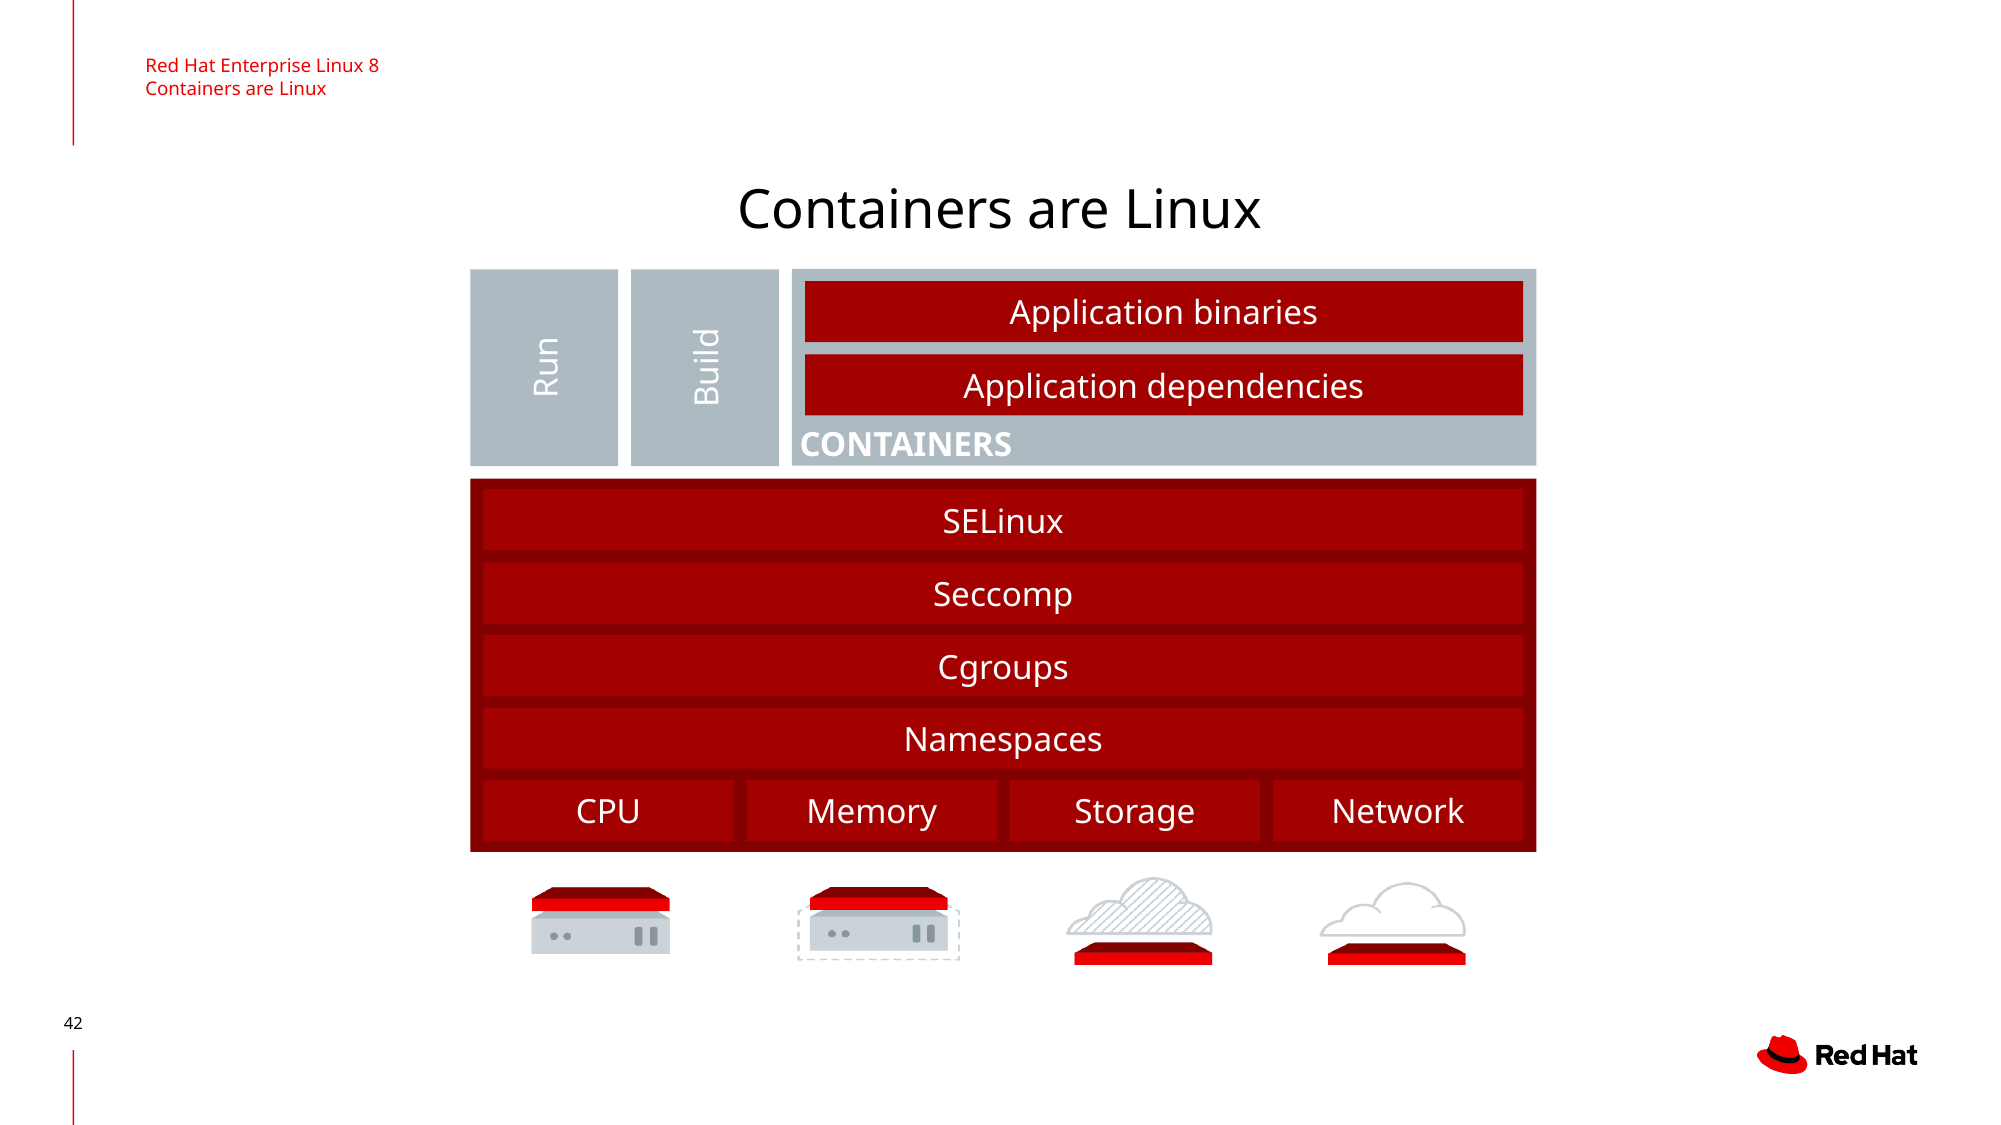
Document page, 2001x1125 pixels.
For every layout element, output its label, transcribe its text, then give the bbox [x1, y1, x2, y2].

text_box SELinux [483, 489, 1524, 551]
text_box Application dependencies [805, 354, 1524, 416]
text_box CPU [483, 780, 734, 842]
picture [1319, 882, 1466, 965]
text_box Cgroups [483, 635, 1524, 697]
text_box Network [1273, 780, 1524, 842]
text_box [470, 478, 1537, 852]
picture [797, 887, 960, 961]
text_box Storage [1009, 780, 1261, 842]
text_box CONTAINERS [791, 268, 1537, 466]
picture [1757, 1035, 1918, 1074]
text_box Red Hat Enterprise Linux 8 Containers are Linux [73, 9, 919, 144]
text_box Seccomp [483, 562, 1524, 624]
picture [1066, 877, 1213, 965]
text_box Namespaces [483, 707, 1524, 769]
title Containers are Linux [287, 155, 1713, 314]
text_box Run [470, 269, 619, 467]
text_box Build [631, 269, 779, 467]
text_box Memory [746, 780, 997, 842]
picture [531, 887, 670, 954]
slide_number <number> [13, 1012, 134, 1036]
text_box Application binaries [805, 281, 1524, 343]
